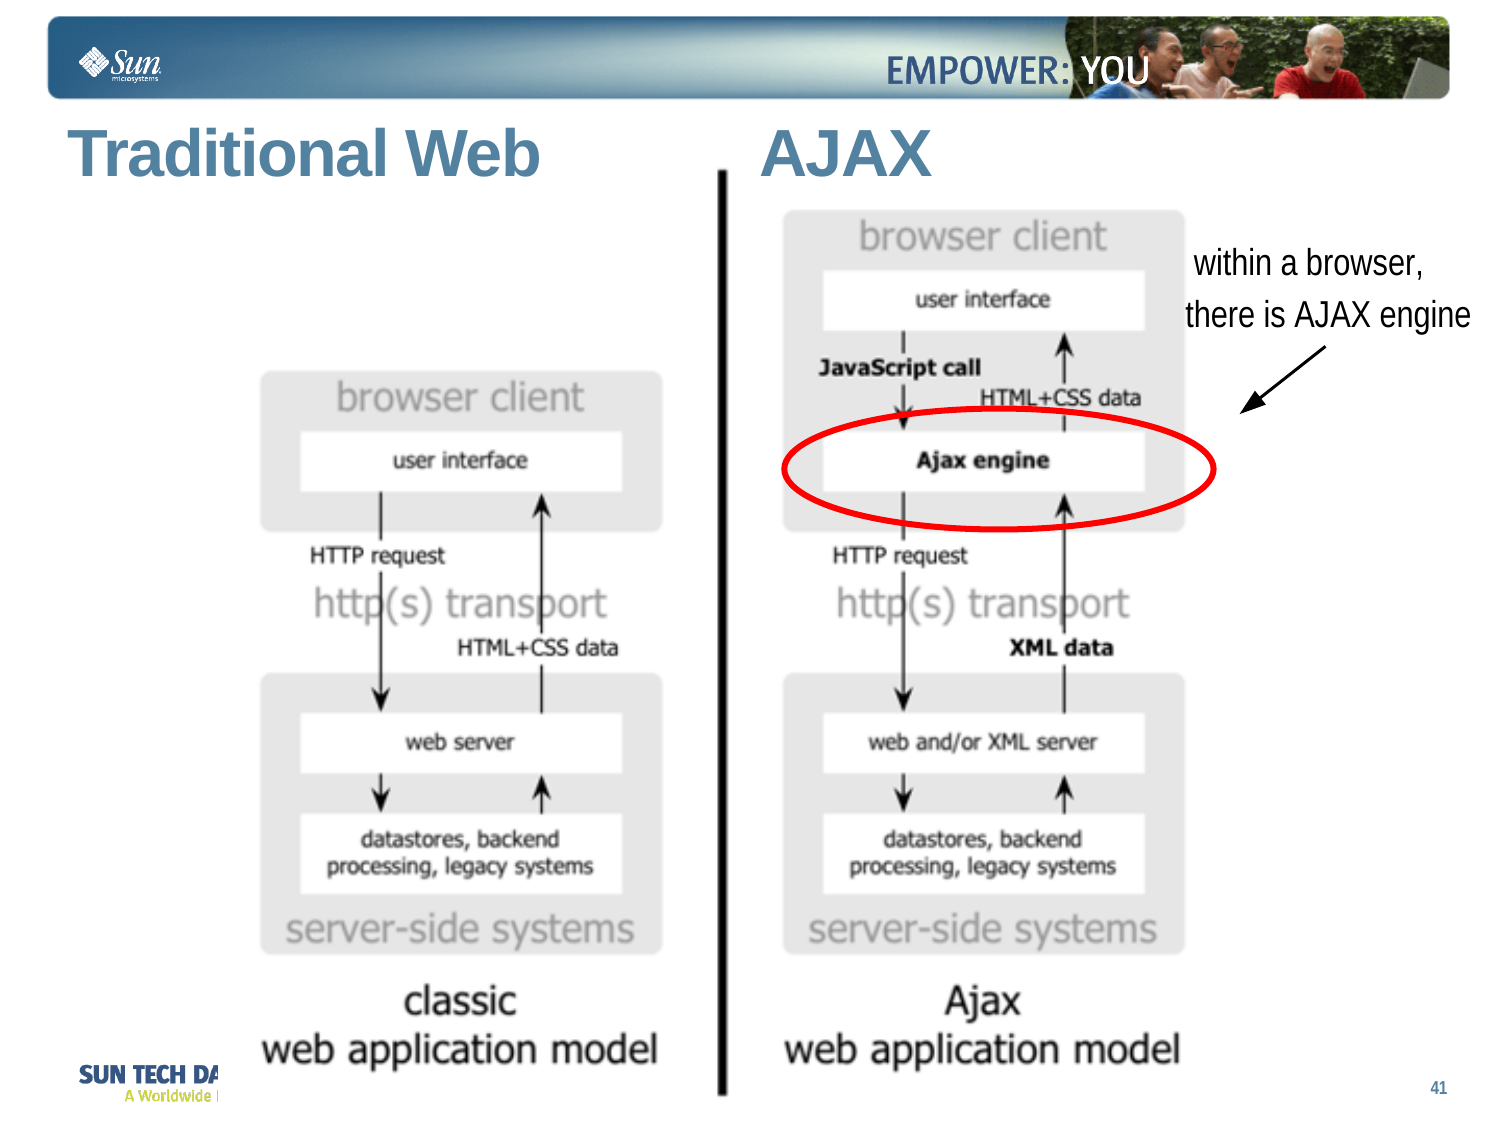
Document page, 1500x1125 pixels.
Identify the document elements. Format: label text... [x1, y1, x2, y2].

text_box within a browser, there is AJAX engine [1185, 246, 1472, 342]
title Traditional Web AJAX [67, 123, 1500, 228]
picture [0, 0, 1500, 1125]
